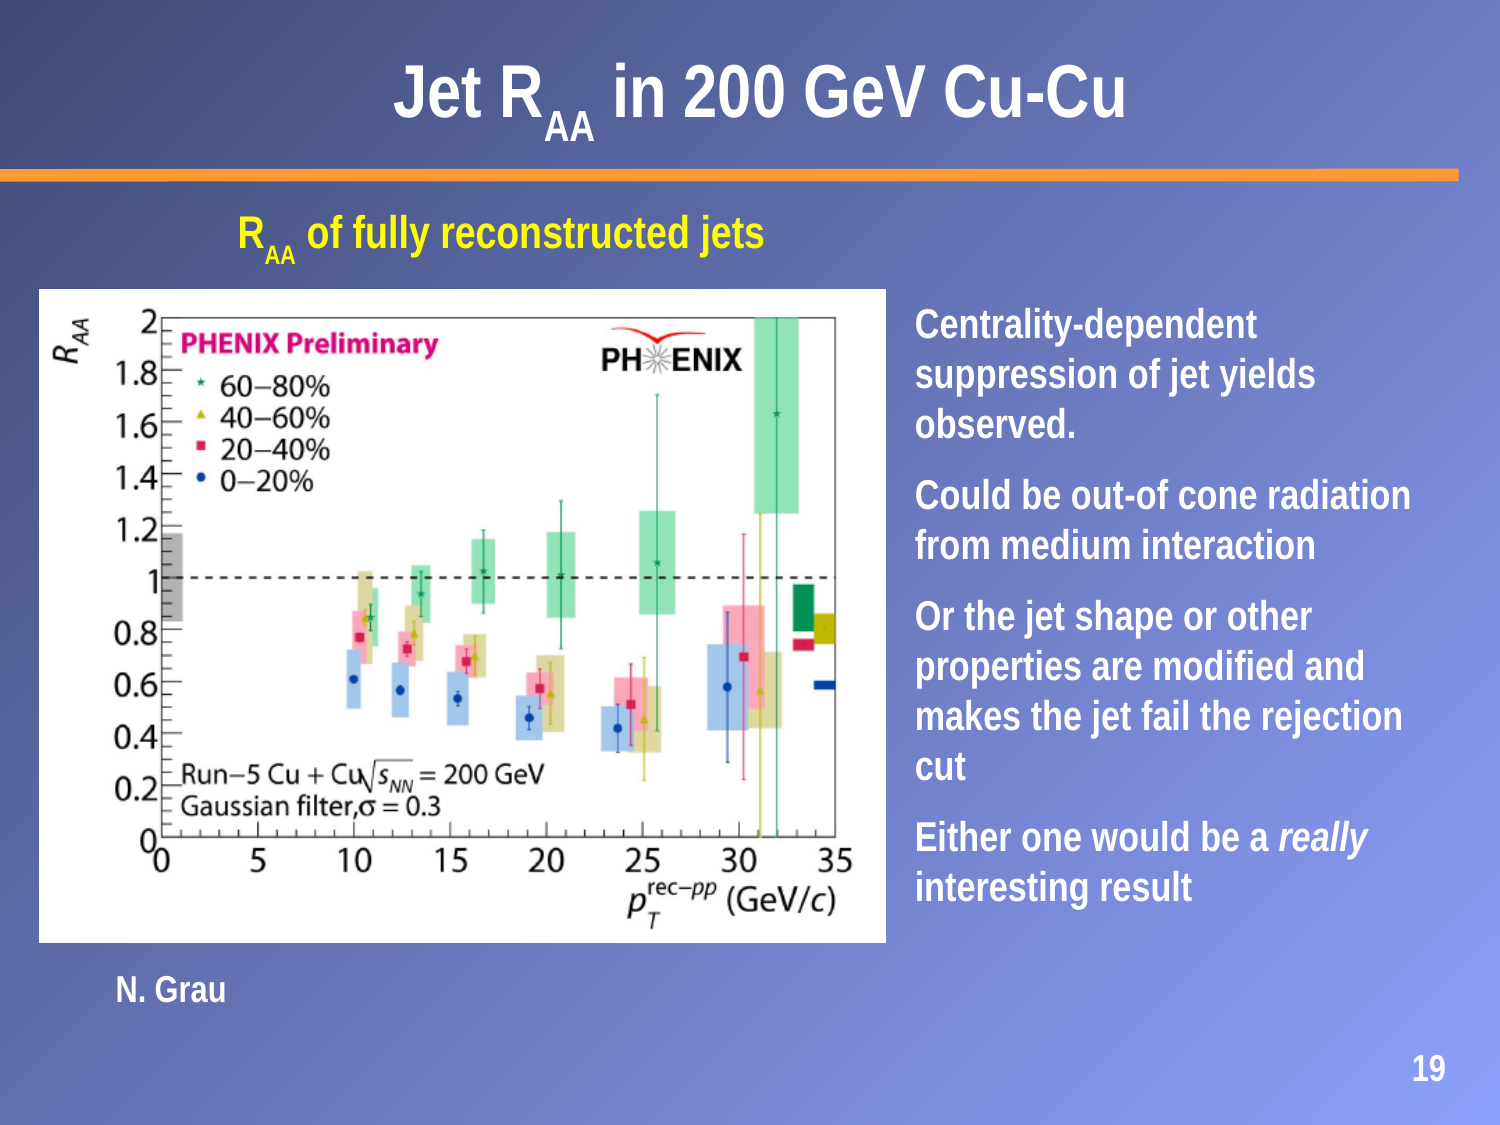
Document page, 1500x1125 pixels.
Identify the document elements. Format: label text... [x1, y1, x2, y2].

title Jet RAA in 200 GeV Cu-Cu [146, 17, 1358, 179]
text_box RAA of fully reconstructed jets [222, 195, 823, 256]
picture [39, 289, 886, 943]
text_box N. Grau [92, 957, 242, 1018]
text_box Centrality-dependent suppression of jet yields observed. Could be out-of cone radiation from medium interaction Or the jet shape or other properties are modified and makes the jet fail the rejection cut Either one would be a really interesting result [899, 289, 1463, 808]
